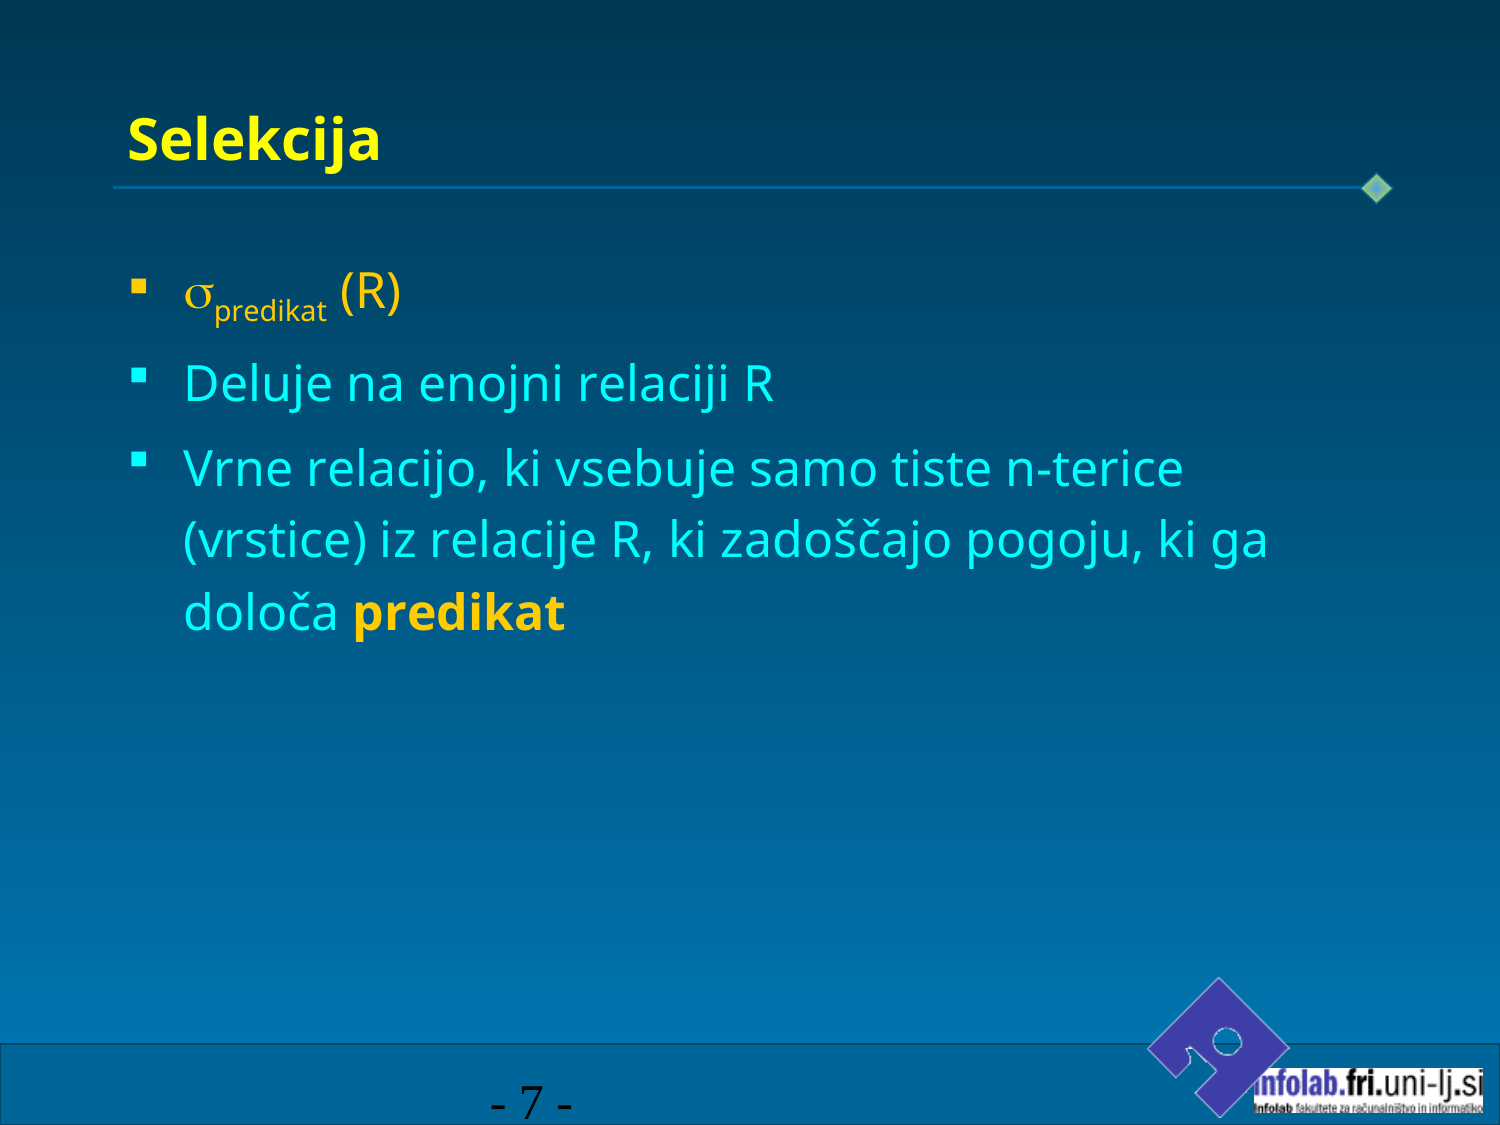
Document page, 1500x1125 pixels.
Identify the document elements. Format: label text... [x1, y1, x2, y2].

list predikat (R) Deluje na enojni relaciji R Vrne relacijo, ki vsebuje samo tiste n-terice (vrstice) iz relacije R, ki zadoščajo pogoju, ki ga določa predikat [112, 237, 1388, 963]
title Selekcija [112, 94, 1388, 181]
picture [1149, 978, 1482, 1117]
